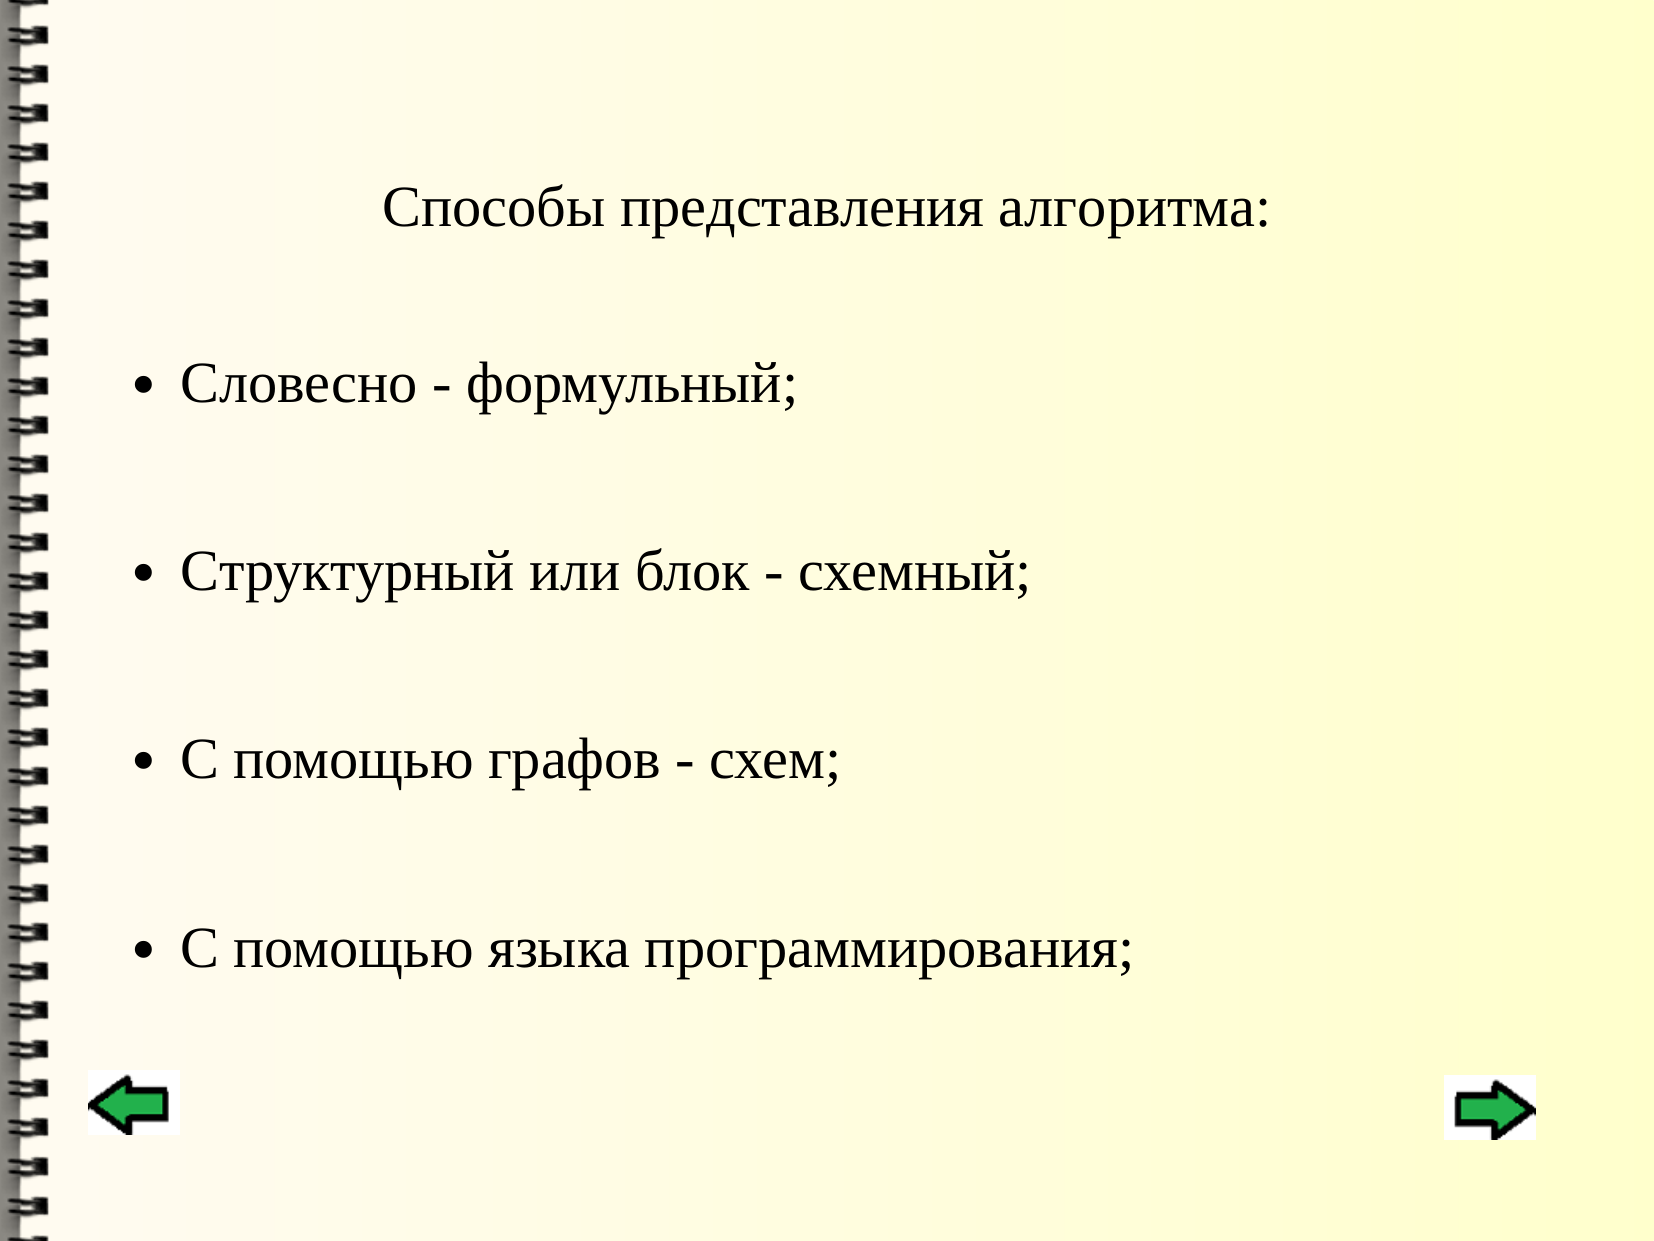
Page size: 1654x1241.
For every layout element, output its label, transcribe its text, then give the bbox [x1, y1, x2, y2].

list  Словесно - формульный;  Структурный или блок - схемный;  С помощью графов - схем;  С помощью языка программирования; [134, 350, 1516, 1132]
picture [1444, 1075, 1536, 1140]
picture [0, 0, 1654, 1241]
title Способы представления алгоритма: [121, 102, 1534, 310]
picture [88, 1070, 180, 1135]
